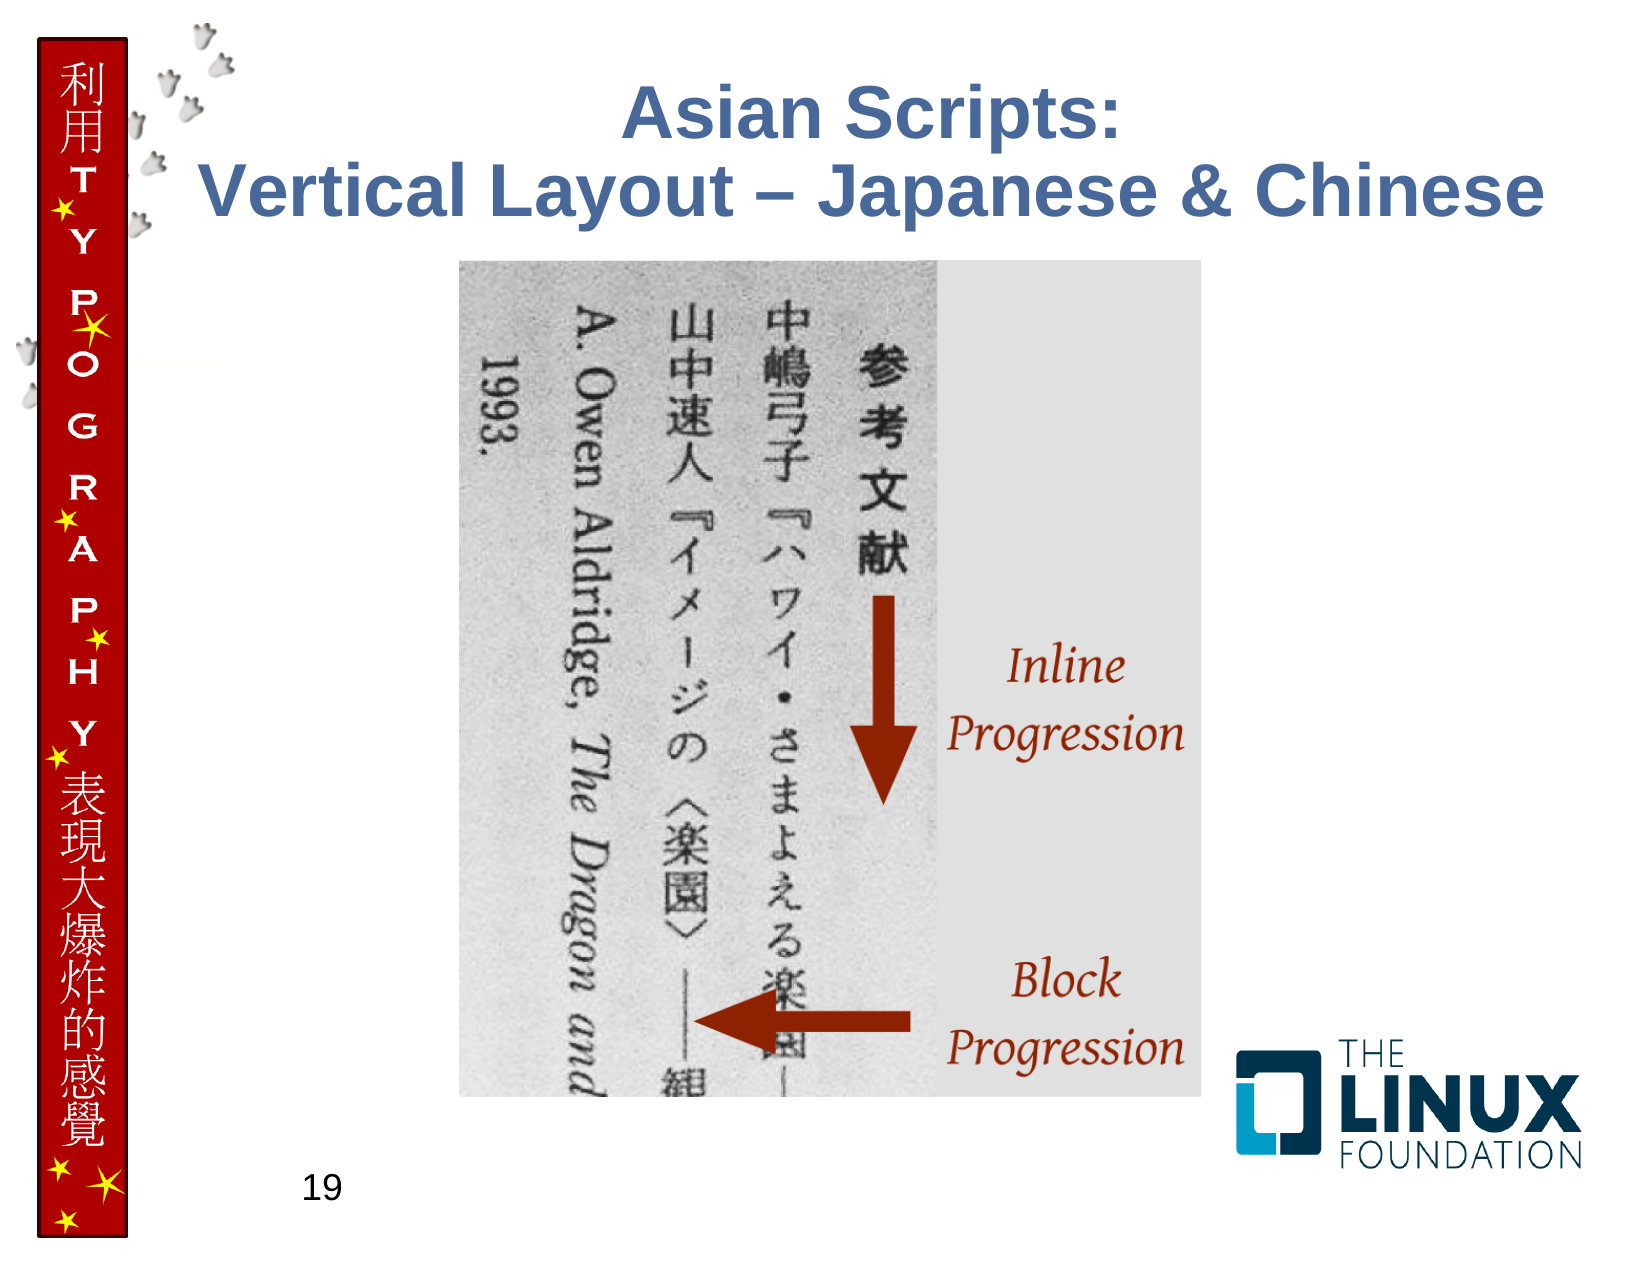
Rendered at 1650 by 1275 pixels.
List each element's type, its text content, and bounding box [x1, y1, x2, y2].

picture [16, 23, 235, 1238]
picture [459, 260, 1201, 1097]
picture [1216, 1012, 1613, 1200]
title Asian Scripts: Vertical Layout – Japanese & Chinese [182, 57, 1562, 251]
